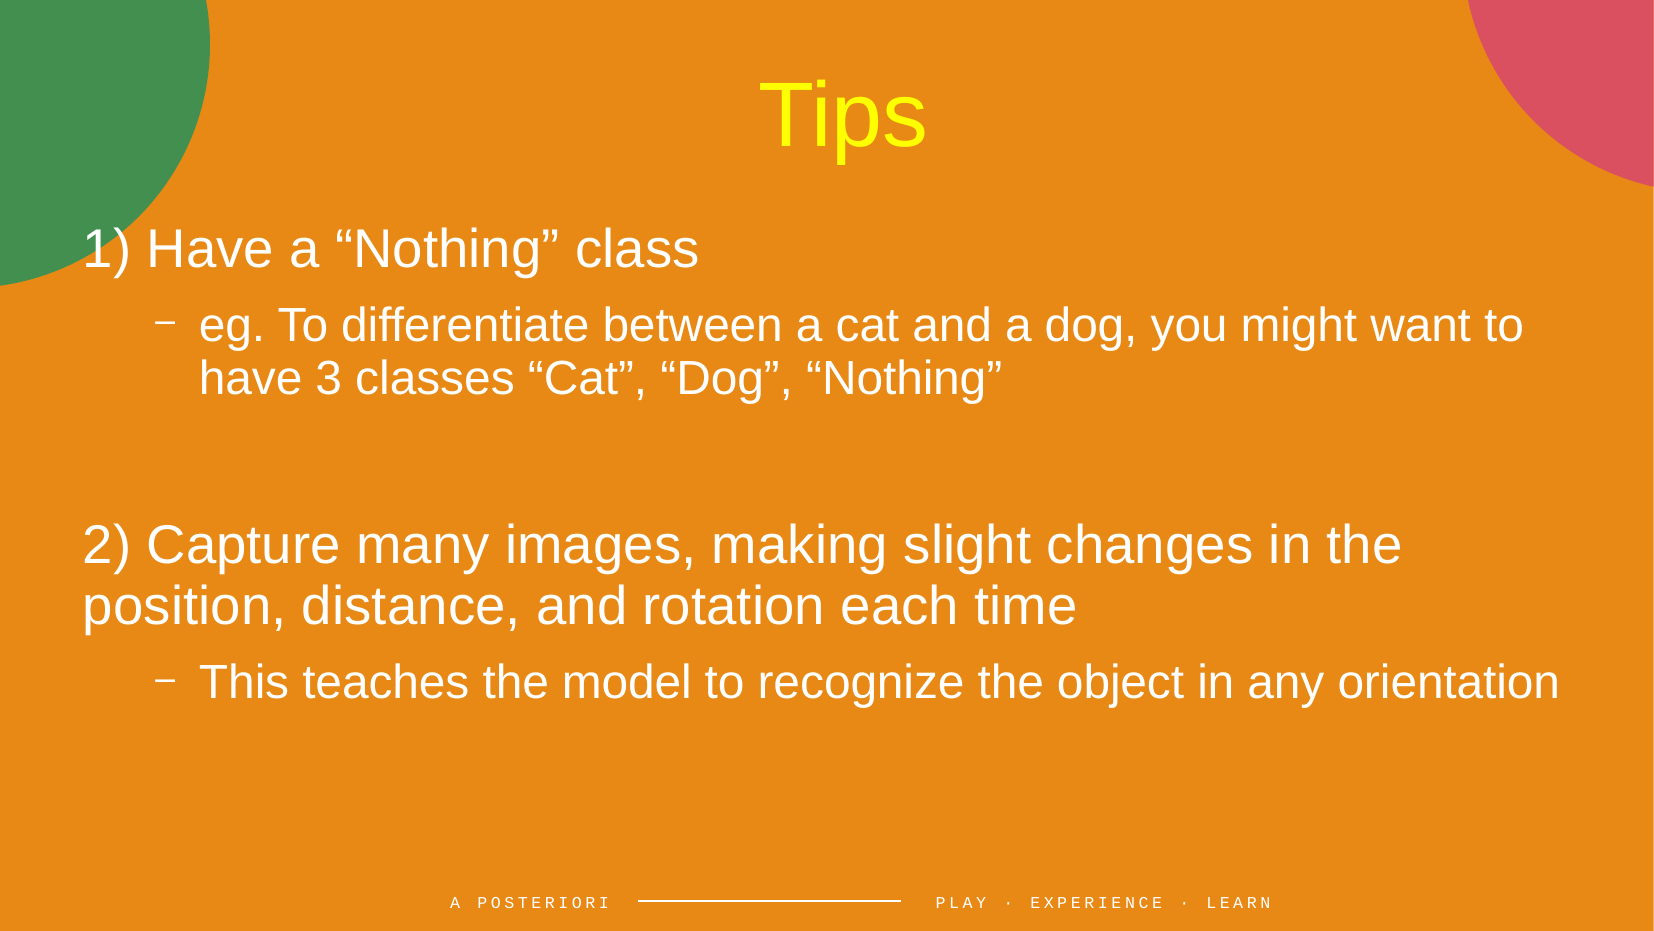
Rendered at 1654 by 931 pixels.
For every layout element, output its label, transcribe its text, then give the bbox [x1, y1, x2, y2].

title Tips [187, 37, 1501, 193]
list 1) Have a “Nothing” class eg. To differentiate between a cat and a dog, you might want to have 3 classes “Cat”, “Dog”, “Nothing” 2) Capture many images, making slight changes in the position, distance, and rotation each time This teaches the model to recognize the object in any orientation [82, 217, 1571, 758]
